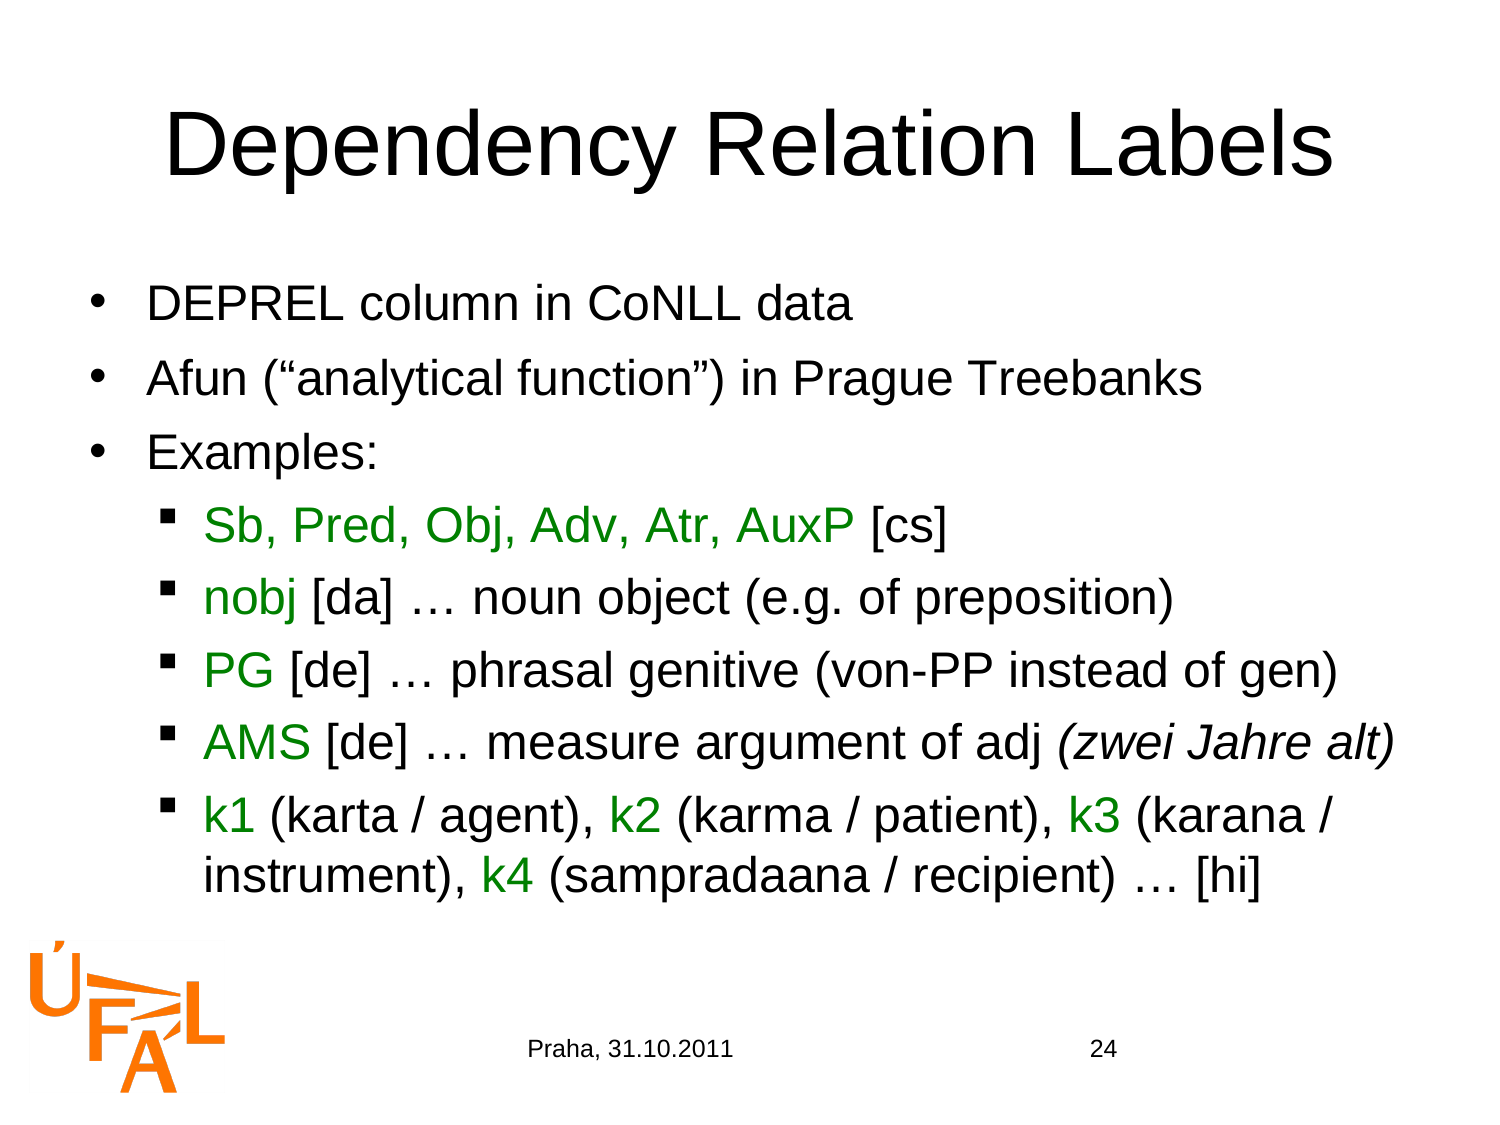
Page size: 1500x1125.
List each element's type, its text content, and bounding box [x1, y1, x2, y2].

list DEPREL column in CoNLL data Afun (“analytical function”) in Prague Treebanks Examples: Sb, Pred, Obj, Adv, Atr, AuxP [cs] nobj [da] … noun object (e.g. of preposition) PG [de] … phrasal genitive (von-PP instead of gen) AMS [de] … measure argument of adj (zwei Jahre alt) k1 (karta / agent), k2 (karma / patient), k3 (karana / instrument), k4 (sampradaana / recipient) … [hi] [75, 262, 1426, 988]
picture [29, 940, 225, 1093]
title Dependency Relation Labels [75, 14, 1426, 262]
